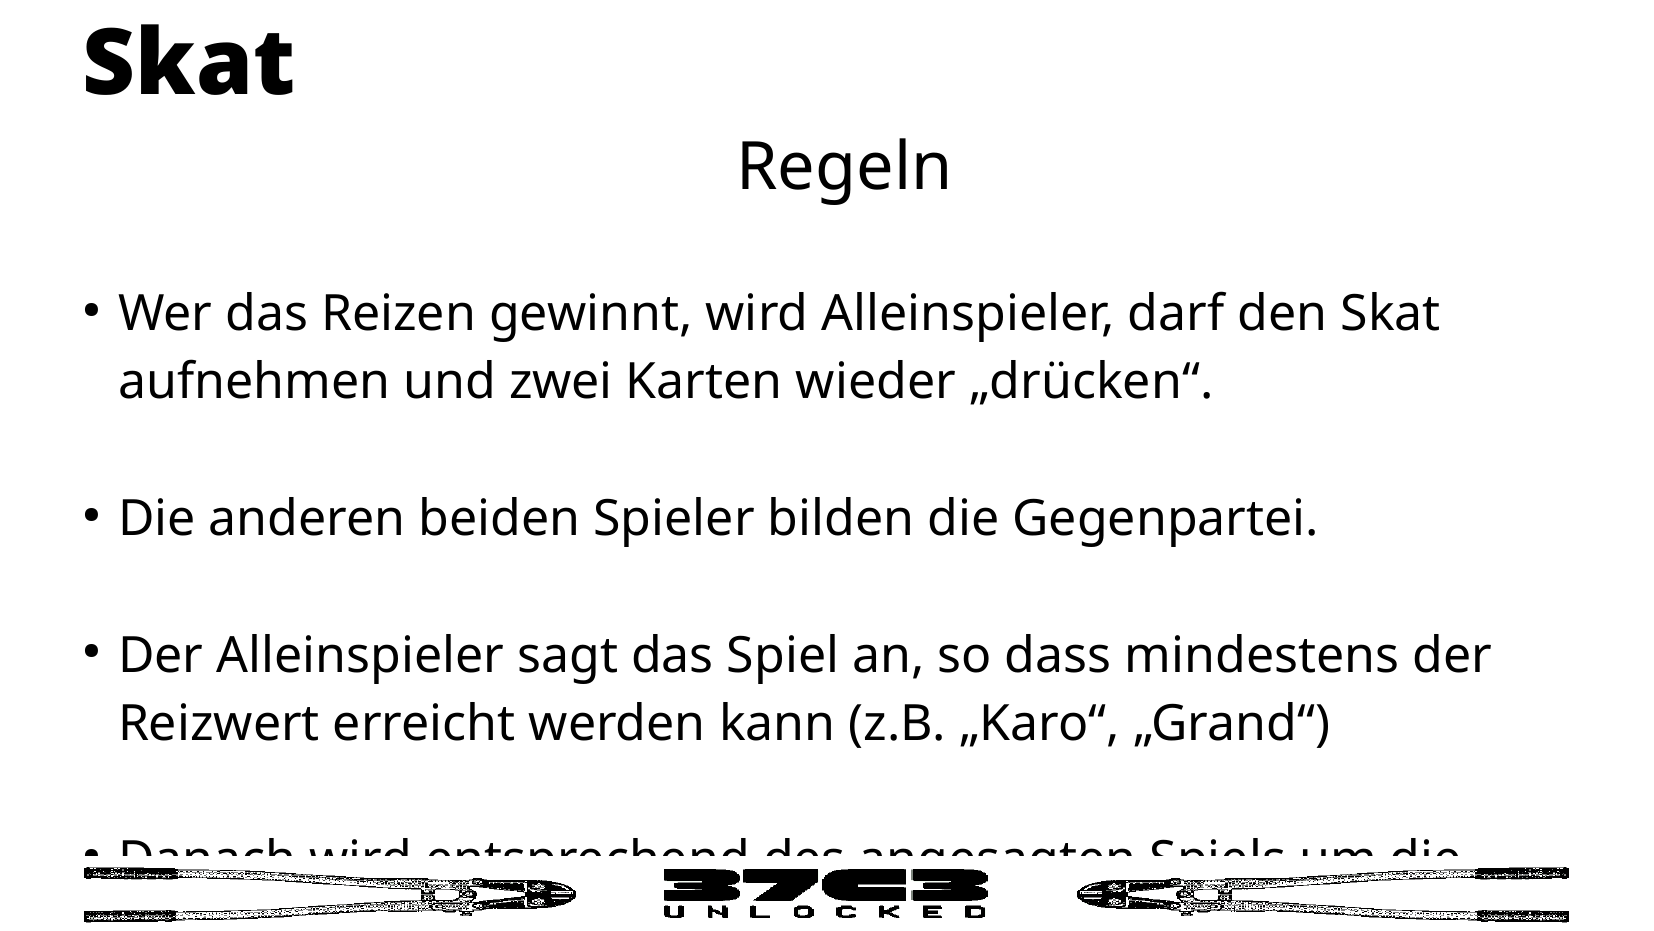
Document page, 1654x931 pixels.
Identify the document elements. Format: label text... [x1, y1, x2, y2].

picture [0, 856, 1654, 931]
subtitle Regeln Wer das Reizen gewinnt, wird Alleinspieler, darf den Skat aufnehmen und zwei Karten wieder „drücken“. Die anderen beiden Spieler bilden die Gegenpartei. Der Alleinspieler sagt das Spiel an, so dass mindestens der Reizwert erreicht werden kann (z.B. „Karo“, „Grand“) Danach wird entsprechend des angesagten Spiels um die Stiche gekämpft. [82, 118, 1571, 856]
title Skat [82, 0, 1571, 118]
